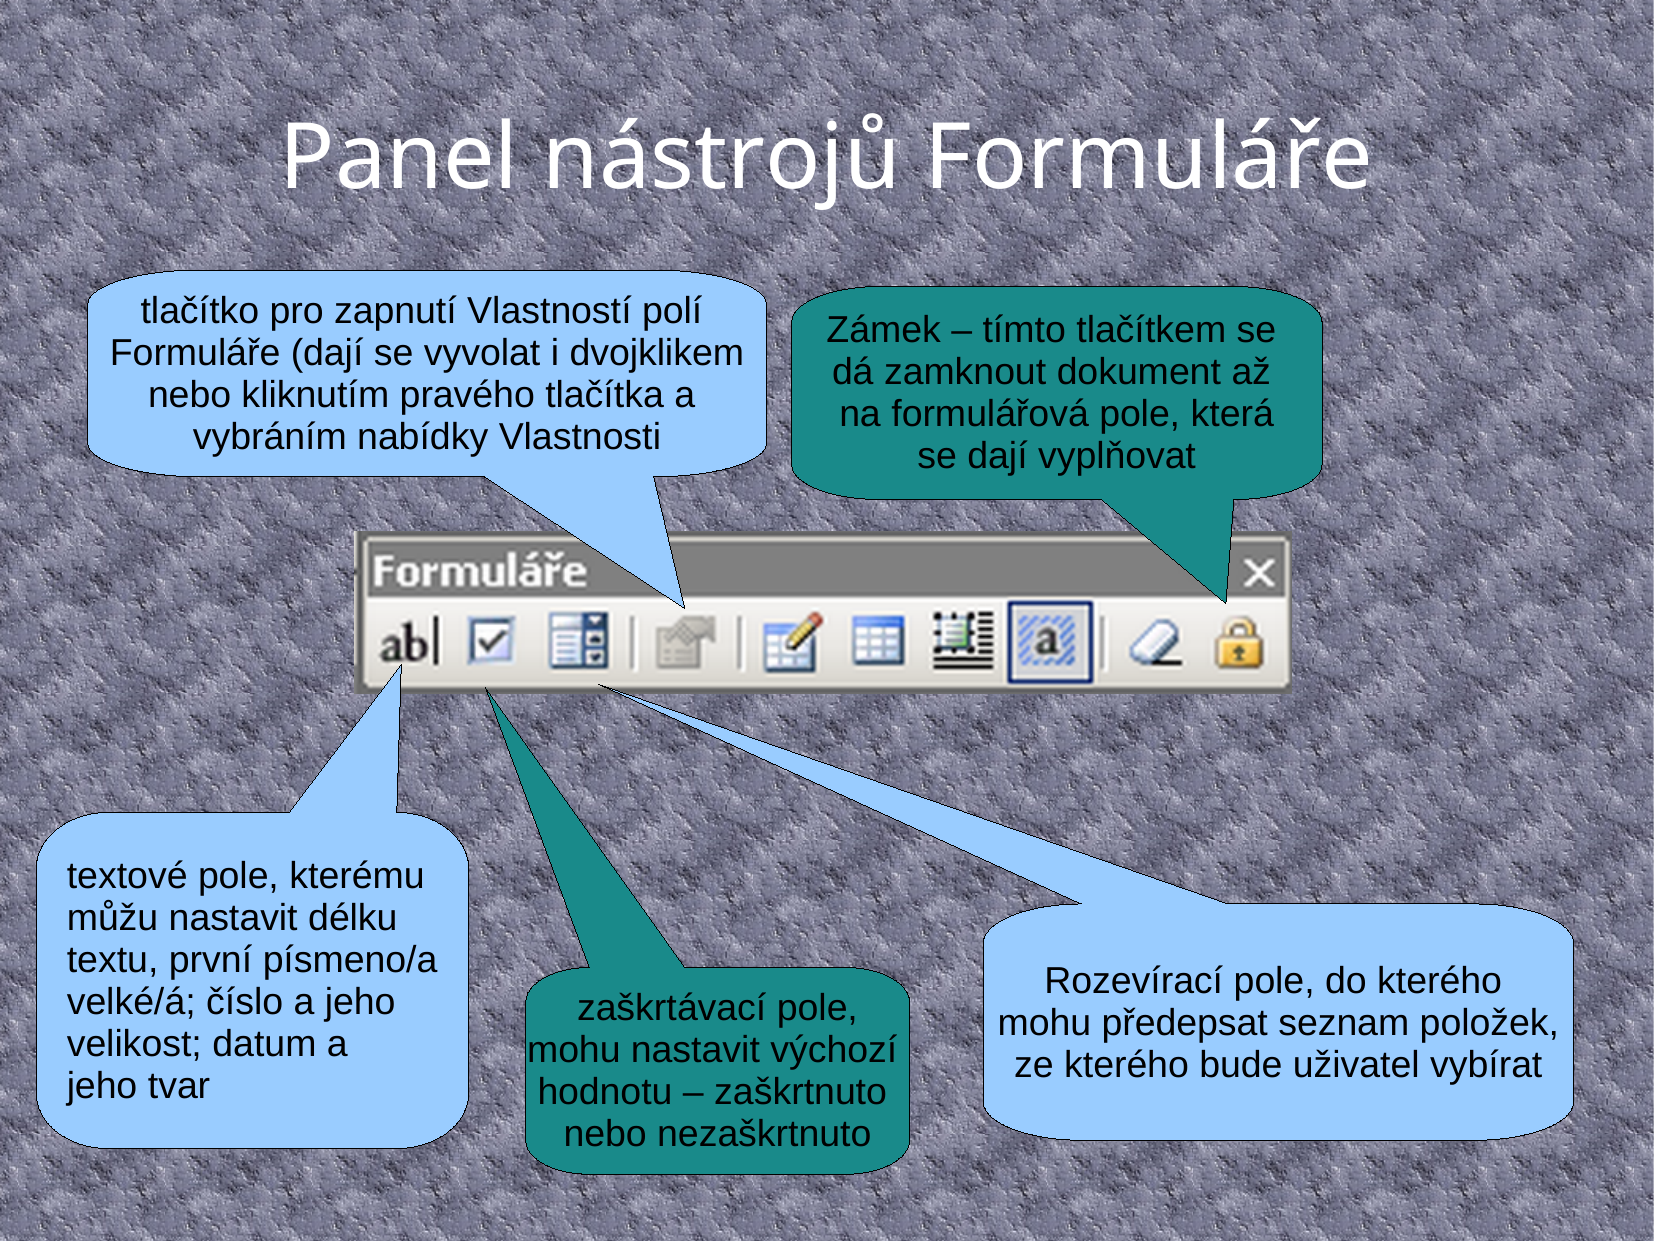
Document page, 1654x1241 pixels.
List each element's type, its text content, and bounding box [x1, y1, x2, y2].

text_box Zámek – tímto tlačítkem se dá zamknout dokument až na formulářová pole, která se dají vyplňovat [791, 286, 1323, 604]
title Panel nástrojů Formuláře [82, 49, 1571, 257]
text_box tlačítko pro zapnutí Vlastností polí Formuláře (dají se vyvolat i dvojklikem nebo kliknutím pravého tlačítka a vybráním nabídky Vlastnosti [87, 270, 767, 609]
picture [0, 0, 1654, 1241]
text_box zaškrtávací pole, mohu nastavit výchozí hodnotu – zaškrtnuto nebo nezaškrtnuto [485, 687, 910, 1175]
text_box Rozevírací pole, do kterého mohu předepsat seznam položek, ze kterého bude uživatel vybírat [598, 684, 1574, 1141]
text_box textové pole, kterému můžu nastavit délku textu, první písmeno/a velké/á; číslo a jeho velikost; datum a jeho tvar [36, 664, 469, 1149]
